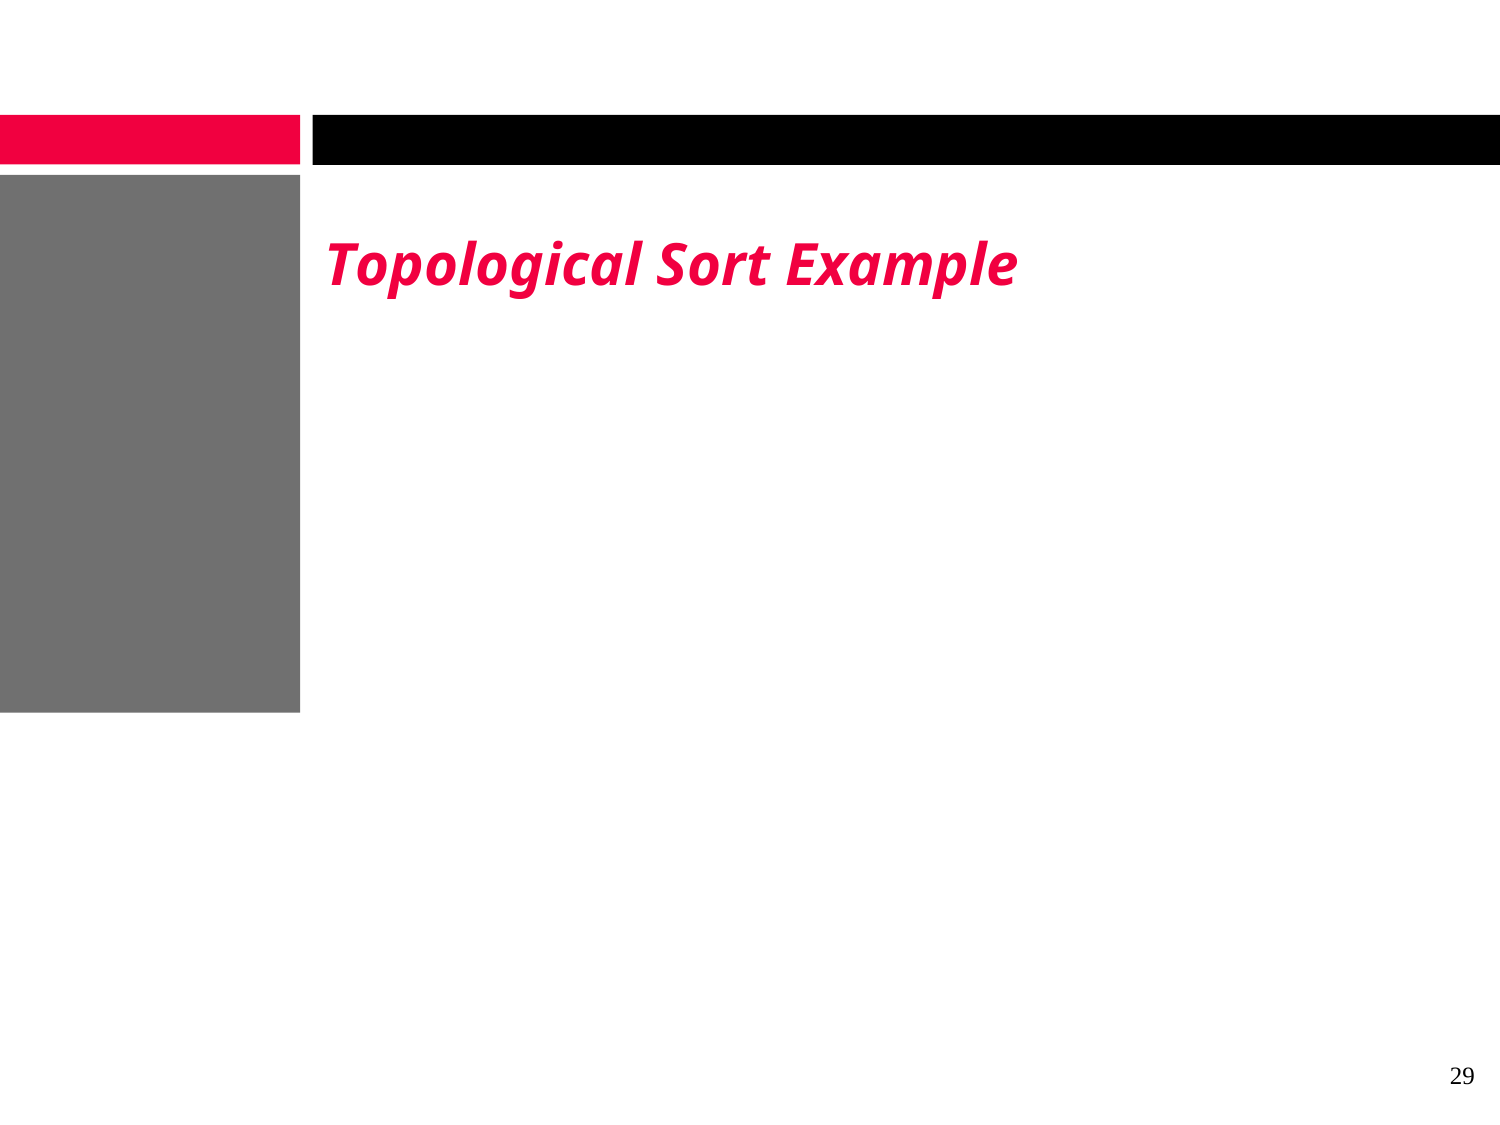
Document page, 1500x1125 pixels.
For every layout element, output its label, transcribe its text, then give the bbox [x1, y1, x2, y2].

title Topological Sort Example [324, 194, 1450, 331]
